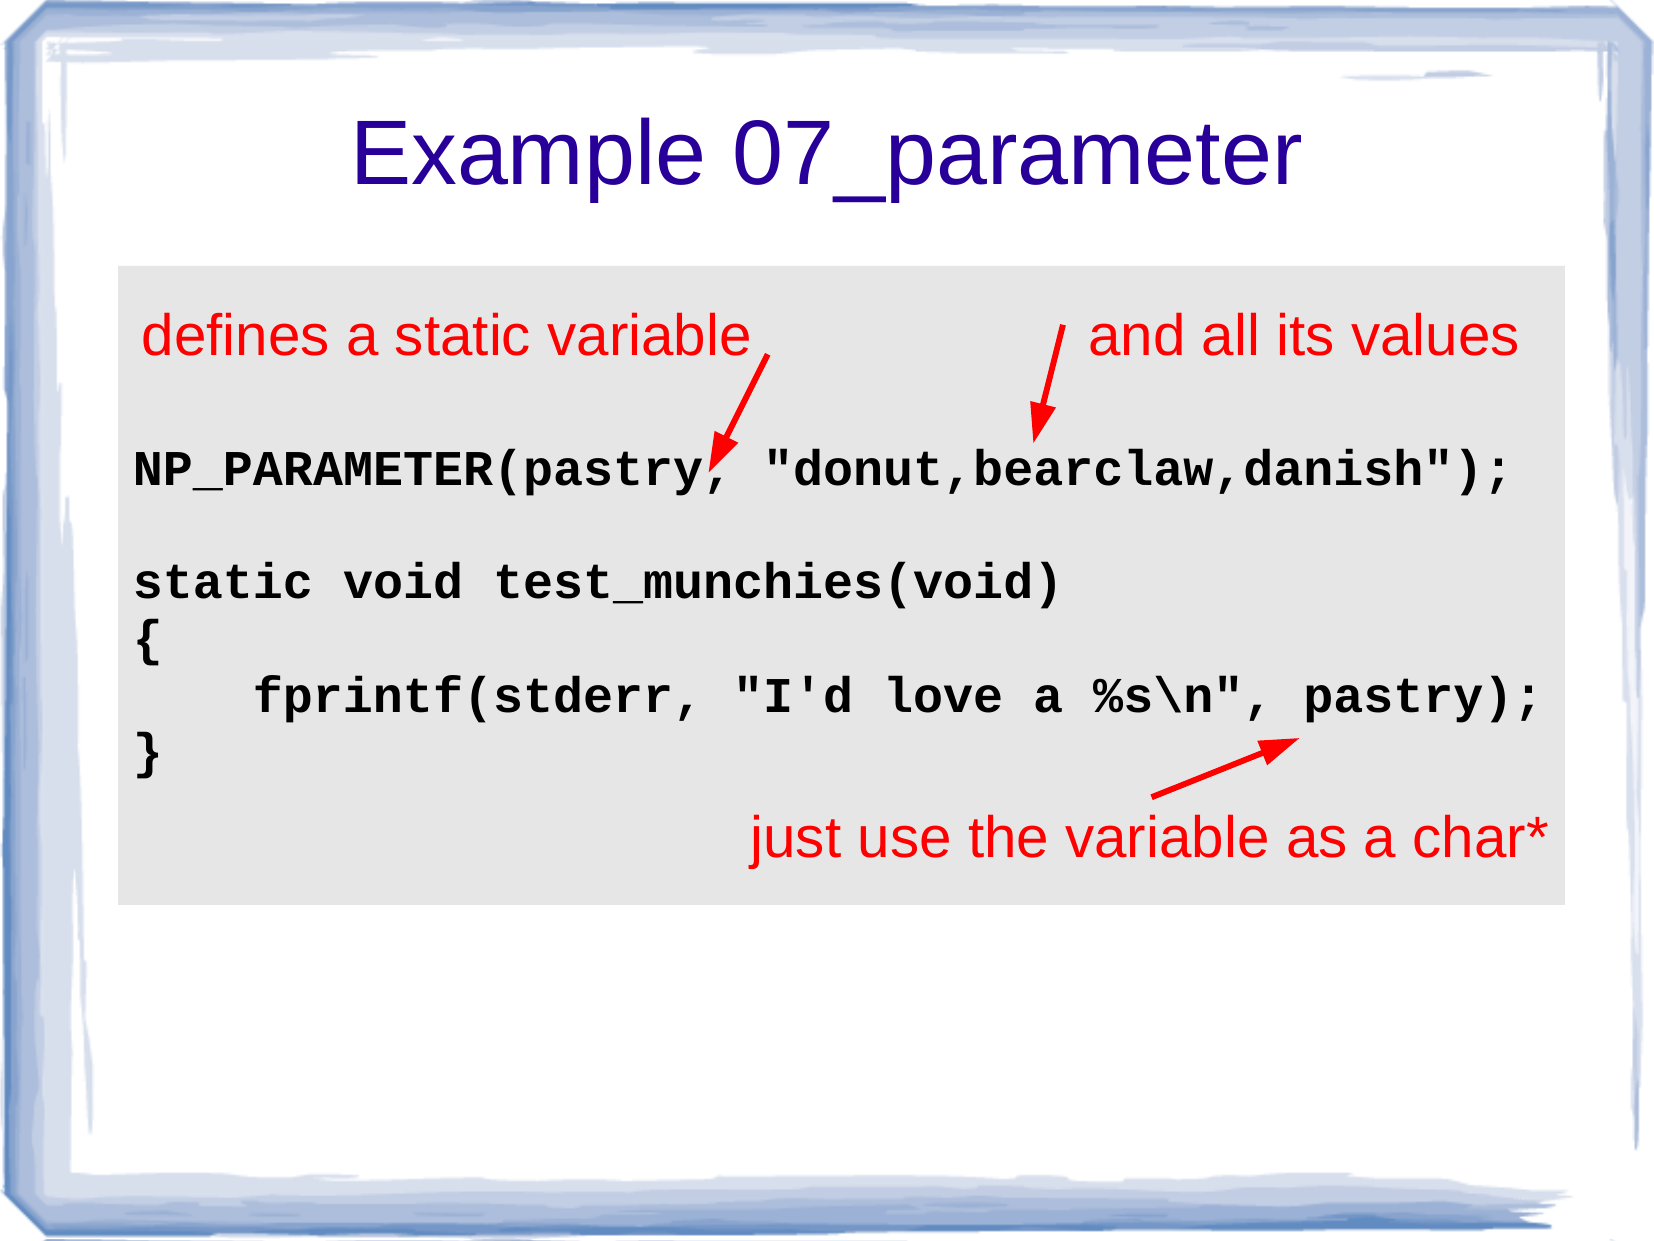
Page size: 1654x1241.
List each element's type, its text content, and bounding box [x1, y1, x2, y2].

picture [0, 0, 1654, 1241]
text_box defines a static variable [127, 295, 768, 384]
title Example 07_parameter [82, 49, 1571, 257]
text_box and all its values [1073, 295, 1536, 384]
text_box just use the variable as a char* [735, 797, 1565, 878]
text_box NP_PARAMETER(pastry, "donut,bearclaw,danish"); static void test_munchies(void) { fprintf(stderr, "I'd love a %s\n", pastry); } [118, 265, 1565, 905]
